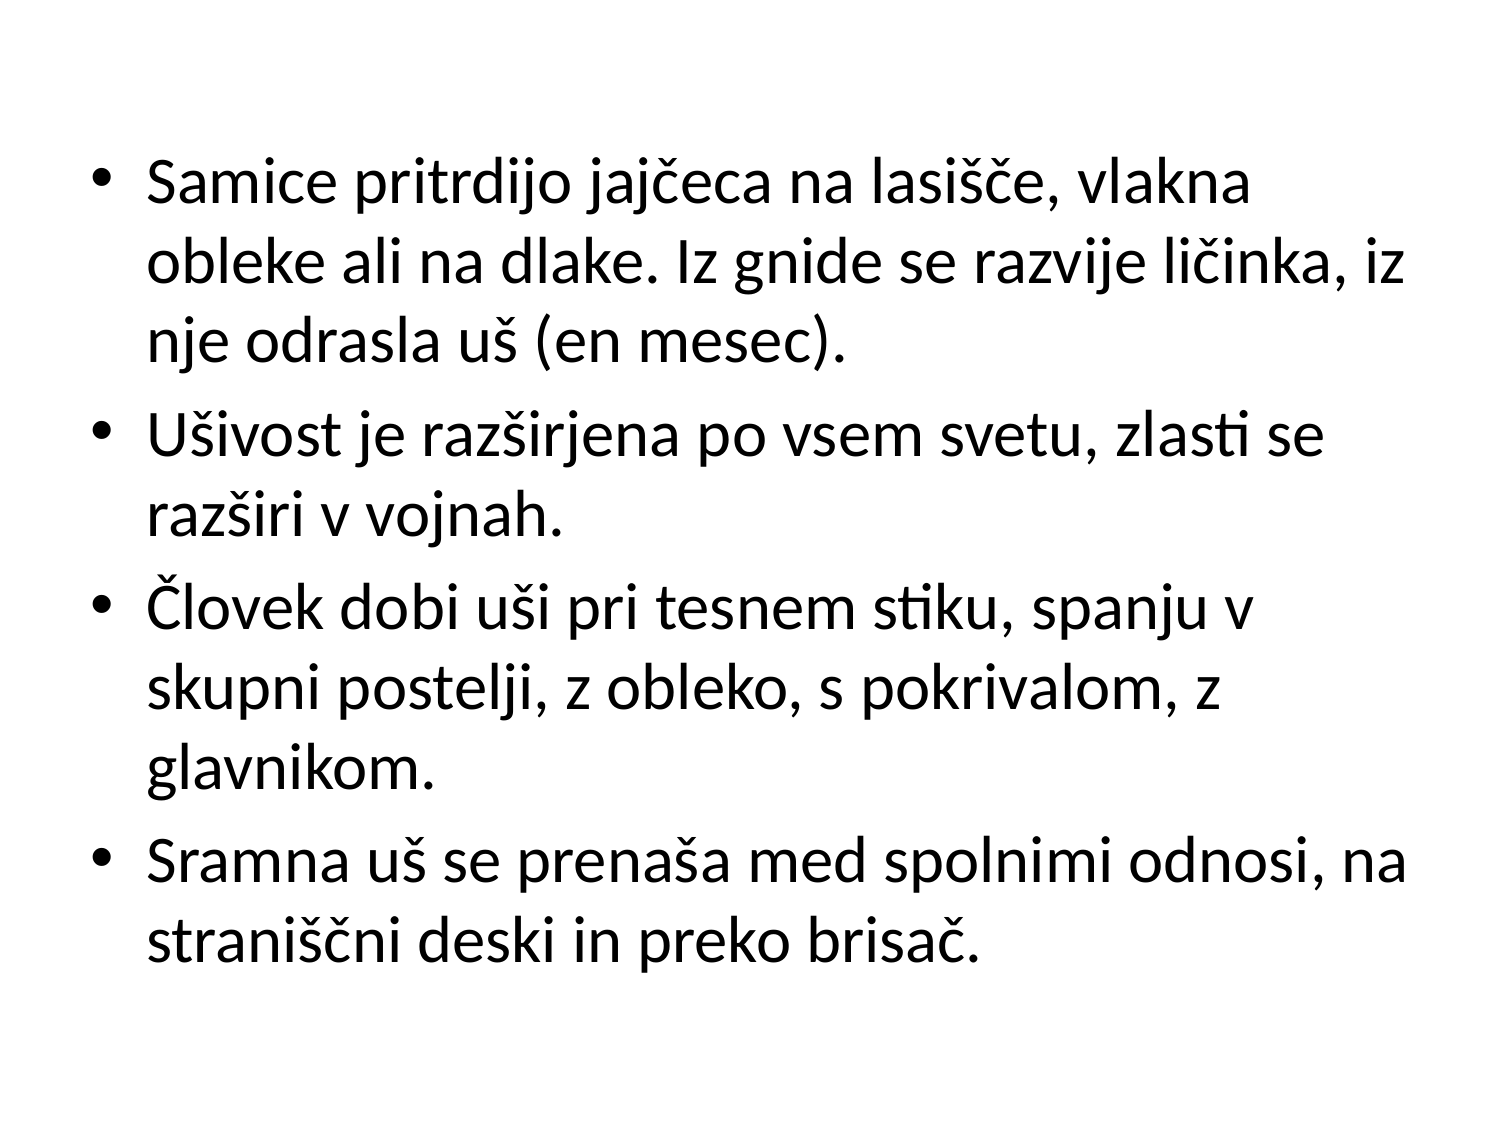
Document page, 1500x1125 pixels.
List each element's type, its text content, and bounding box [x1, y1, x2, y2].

list Samice pritrdijo jajčeca na lasišče, vlakna obleke ali na dlake. Iz gnide se razvije ličinka, iz nje odrasla uš (en mesec). Ušivost je razširjena po vsem svetu, zlasti se razširi v vojnah. Človek dobi uši pri tesnem stiku, spanju v skupni postelji, z obleko, s pokrivalom, z glavnikom. Sramna uš se prenaša med spolnimi odnosi, na straniščni deski in preko brisač. [75, 128, 1425, 1005]
